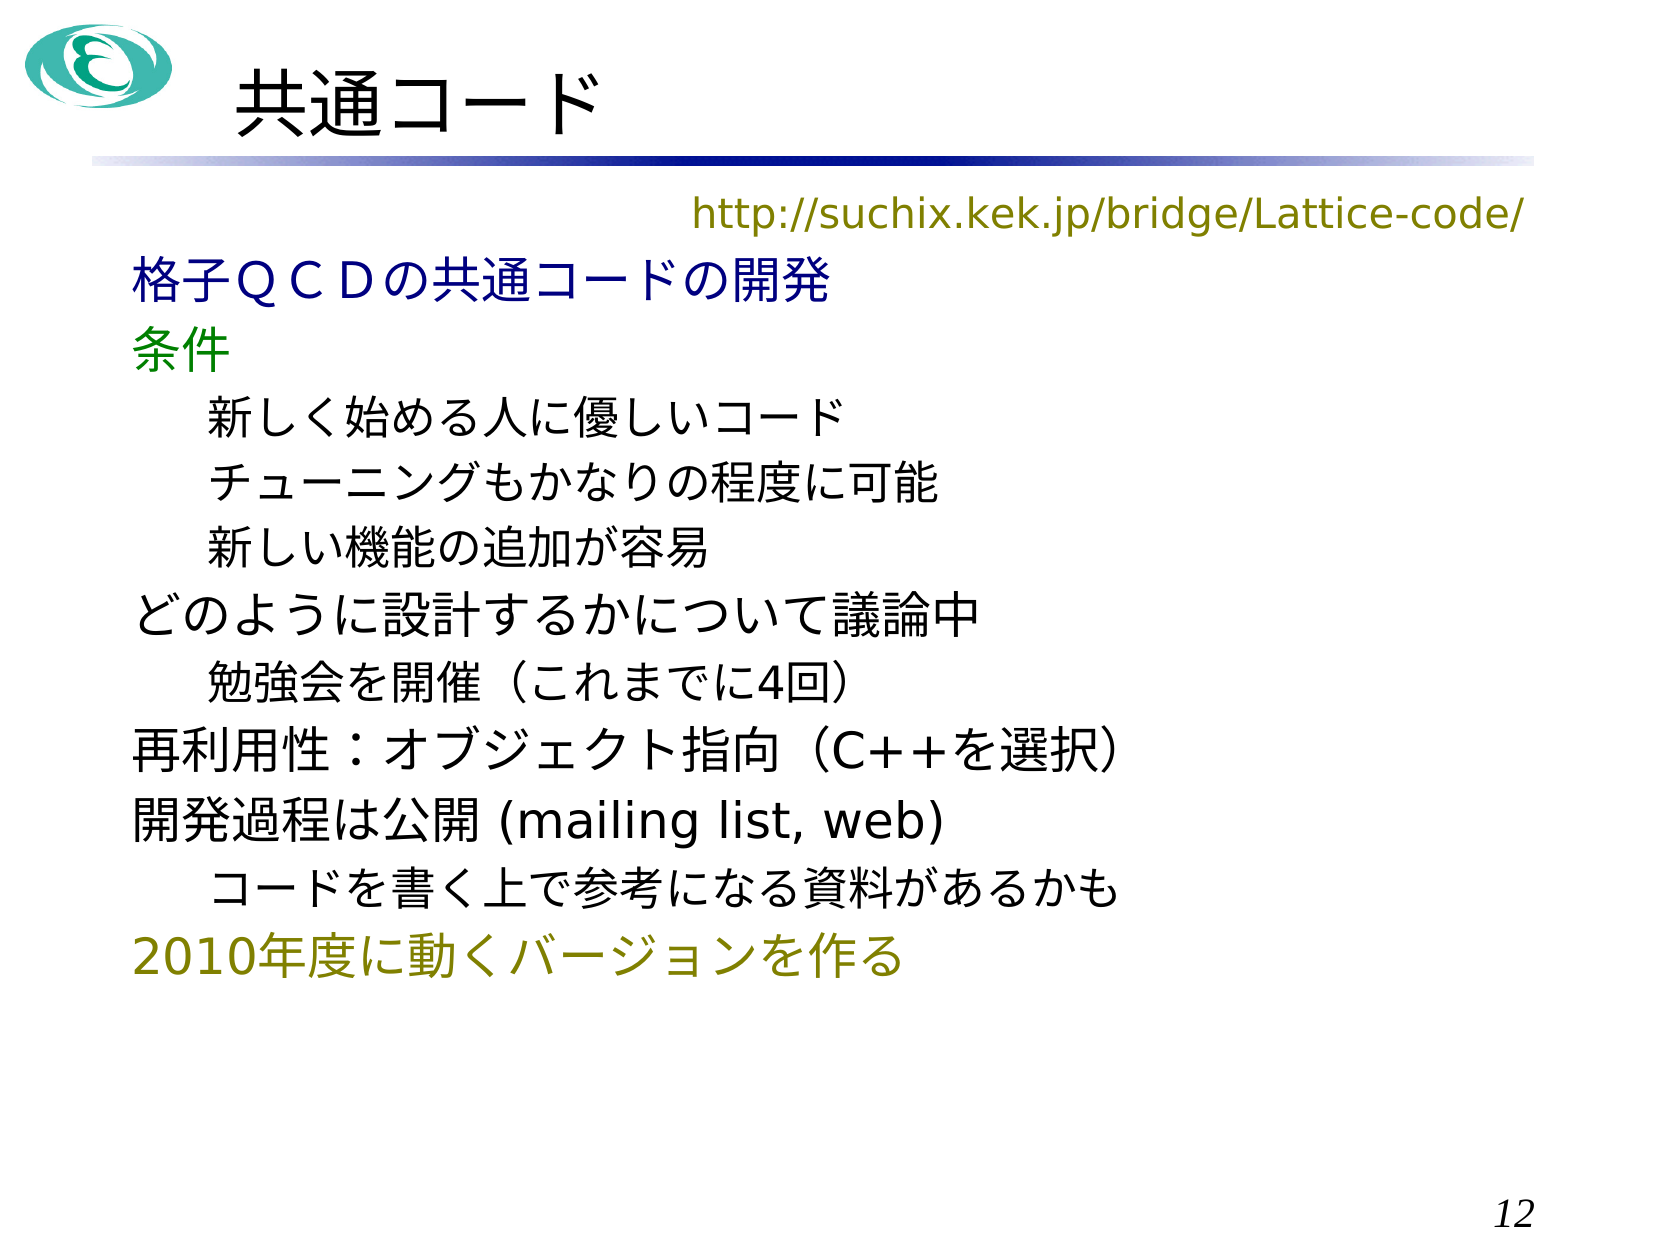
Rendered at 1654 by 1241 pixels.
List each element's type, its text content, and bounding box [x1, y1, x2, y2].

picture [19, 16, 178, 116]
title 共通コード [233, 56, 1338, 155]
list http://suchix.kek.jp/bridge/Lattice-code/ 格子ＱＣＤの共通コードの開発 条件 新しく始める人に優しいコード チューニングもかなりの程度に可能 新しい機能の追加が容易 どのように設計するかについて議論中 勉強会を開催（これまでに4回） 再利用性：オブジェクト指向（C++を選択） 開発過程は公開 (mailing list, web) コードを書く上で参考になる資料があるかも 2010年度に動くバージョンを作る [113, 182, 1566, 1093]
picture [92, 156, 1534, 166]
